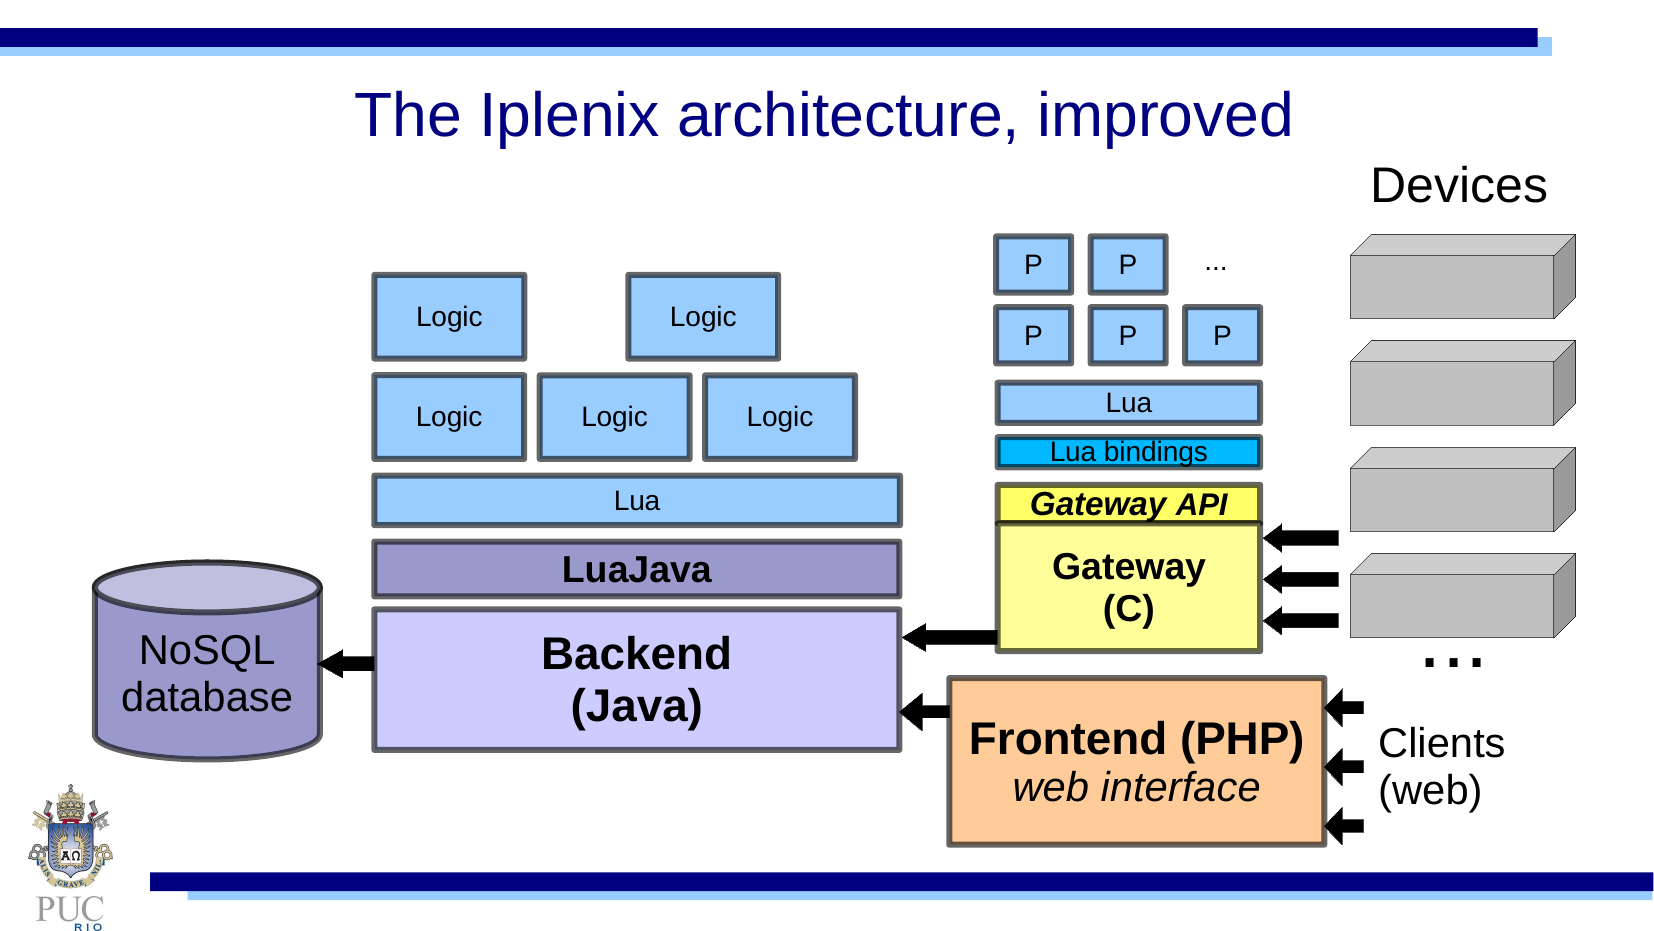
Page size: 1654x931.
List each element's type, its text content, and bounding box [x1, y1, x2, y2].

text_box [1350, 234, 1576, 319]
text_box [1324, 807, 1364, 845]
text_box ... [1404, 584, 1558, 693]
text_box LuaJava [374, 541, 900, 597]
text_box Frontend (PHP) web interface [949, 678, 1325, 845]
text_box P [1090, 236, 1166, 293]
text_box [1324, 748, 1364, 786]
text_box Lua [997, 382, 1261, 423]
text_box [1263, 523, 1339, 553]
text_box Logic [374, 274, 525, 359]
text_box Logic [628, 274, 779, 359]
text_box NoSQL database [94, 589, 320, 760]
text_box Backend (Java) [374, 609, 900, 750]
text_box P [996, 236, 1072, 293]
text_box [1350, 340, 1576, 426]
text_box [902, 623, 997, 652]
text_box [1350, 553, 1576, 638]
picture [28, 784, 113, 931]
text_box Gateway (C) [997, 523, 1261, 652]
text_box [1263, 565, 1339, 594]
text_box Lua bindings [997, 437, 1261, 468]
text_box Devices [1355, 150, 1564, 221]
text_box ... [1189, 237, 1243, 284]
text_box [1263, 606, 1339, 635]
text_box [317, 649, 374, 678]
text_box P [1090, 307, 1166, 364]
text_box Logic [705, 375, 856, 459]
text_box [1350, 447, 1576, 532]
text_box Logic [539, 375, 690, 459]
text_box [1324, 688, 1364, 727]
text_box Clients (web) [1363, 712, 1654, 821]
text_box Lua [374, 475, 901, 526]
text_box P [996, 307, 1072, 364]
text_box Gateway API [997, 484, 1261, 523]
text_box P [1185, 307, 1261, 364]
title The Iplenix architecture, improved [37, 37, 1613, 193]
text_box [900, 693, 950, 731]
text_box Logic [374, 375, 525, 459]
